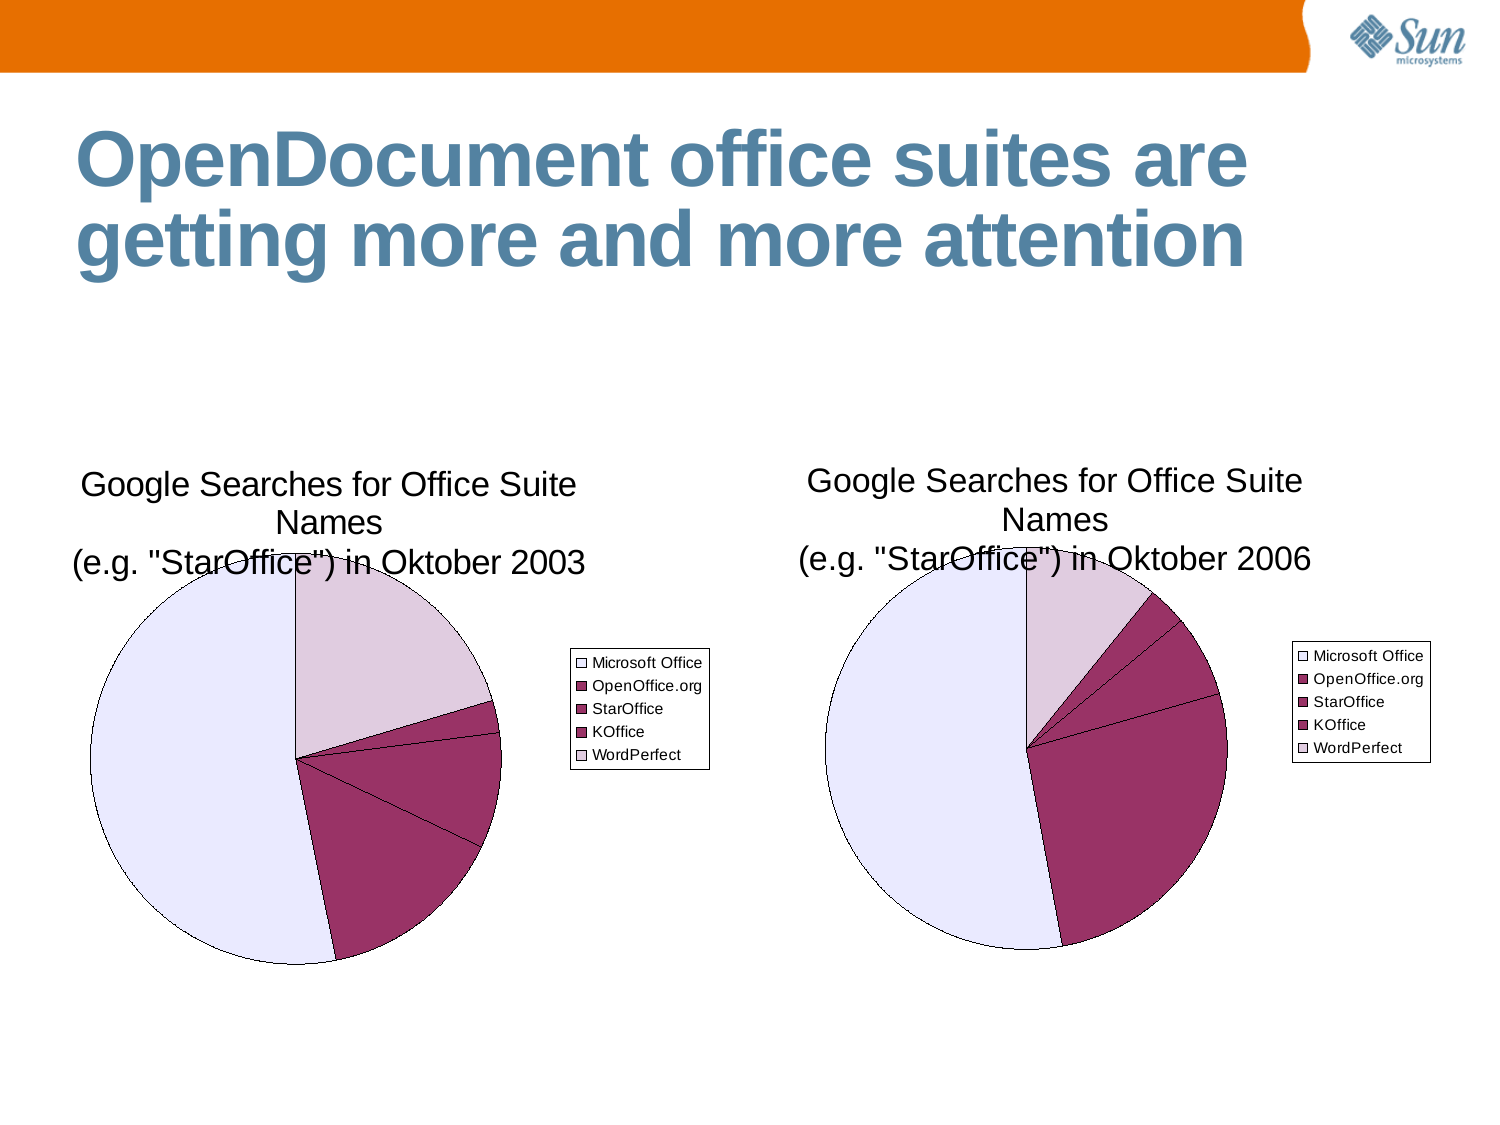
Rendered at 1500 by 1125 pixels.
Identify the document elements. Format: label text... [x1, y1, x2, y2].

title OpenDocument office suites are getting more and more attention [75, 122, 1438, 292]
chart [773, 440, 1447, 960]
chart [34, 443, 730, 976]
picture [0, 0, 1500, 75]
